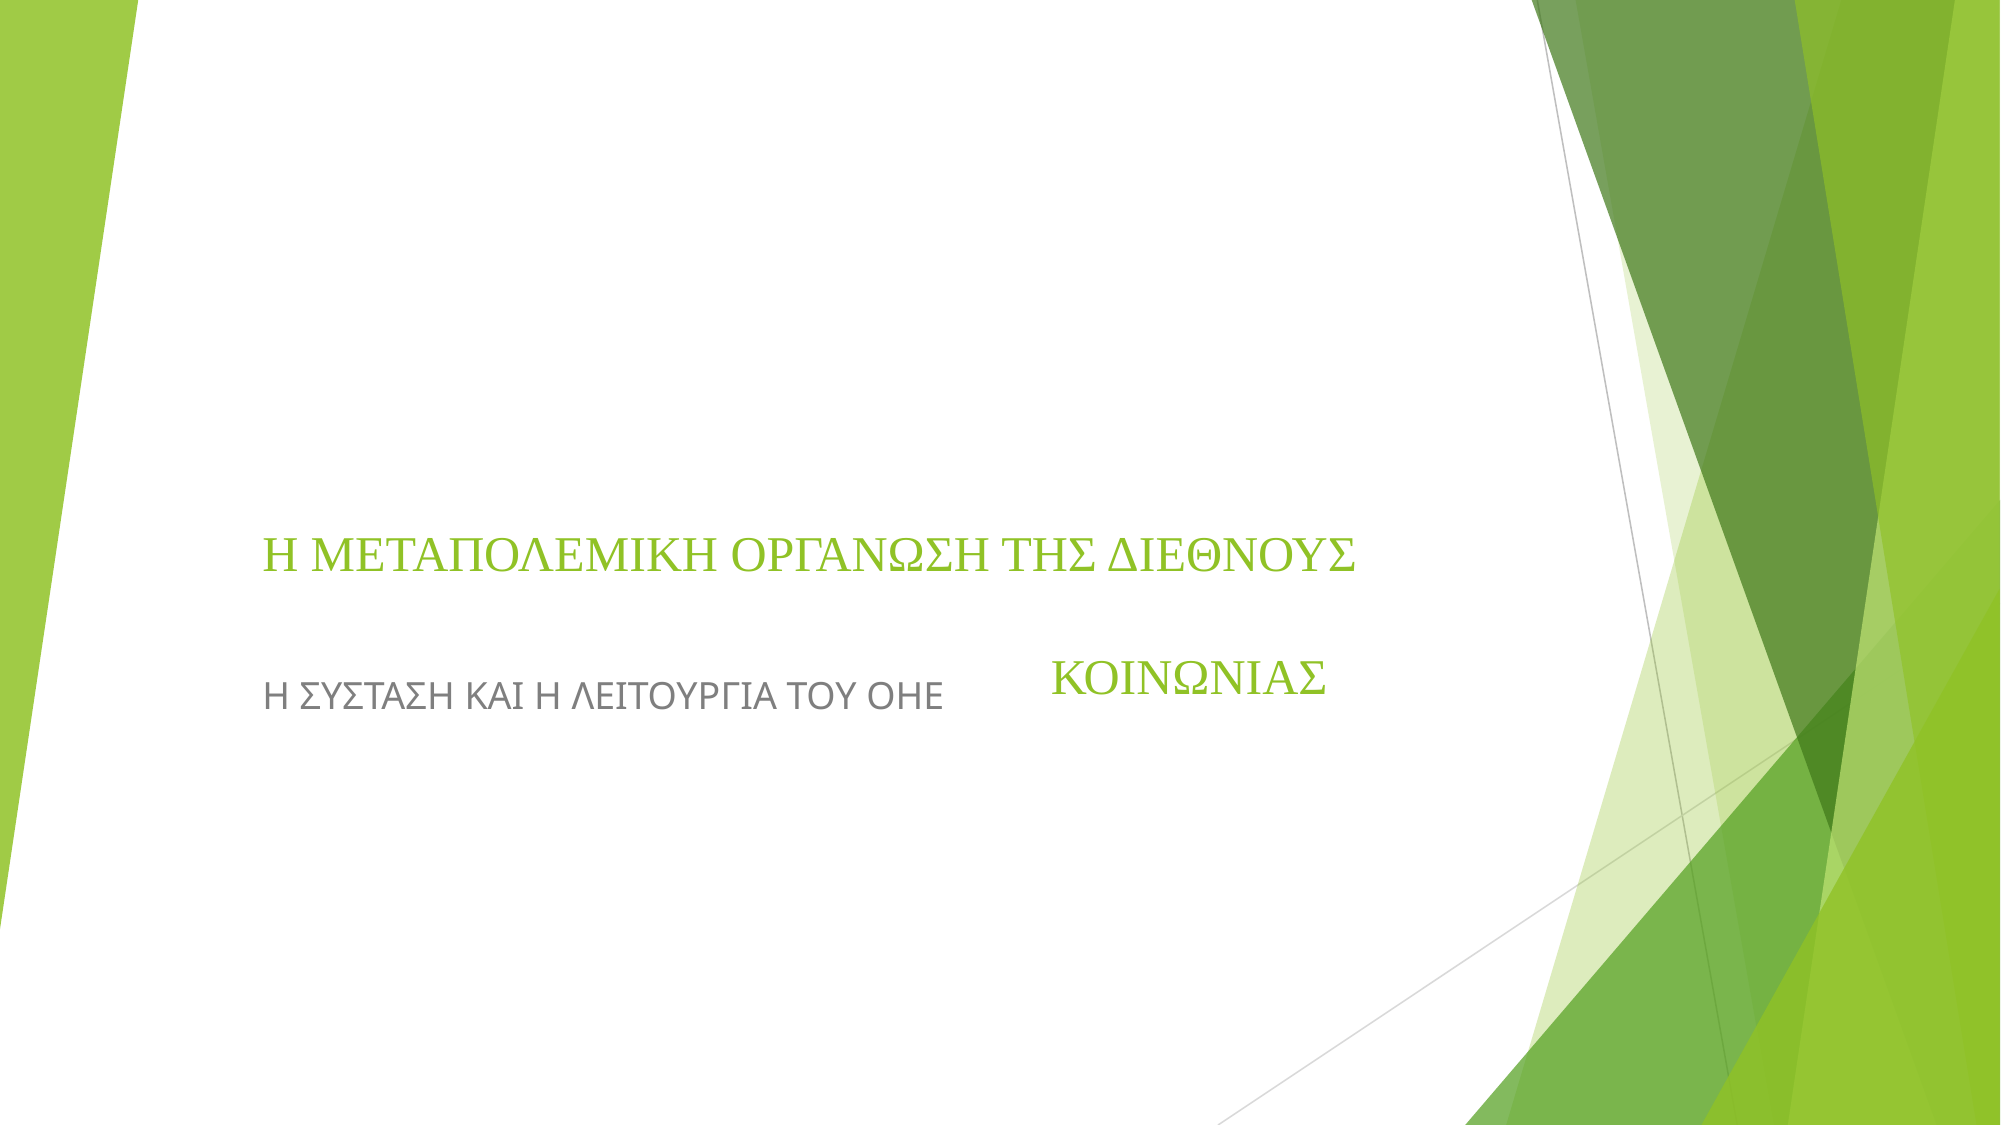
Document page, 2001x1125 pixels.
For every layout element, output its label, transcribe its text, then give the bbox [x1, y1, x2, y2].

subtitle Η ΣΥΣΤΑΣΗ ΚΑΙ Η ΛΕΙΤΟΥΡΓΙΑ ΤΟΥ ΟΗΕ [247, 664, 1522, 845]
title Η ΜΕΤΑΠΟΛΕΜΙΚΗ ΟΡΓΑΝΩΣΗ ΤΗΣ ΔΙΕΘΝΟΥΣ ΚΟΙΝΩΝΙΑΣ [247, 394, 1522, 664]
